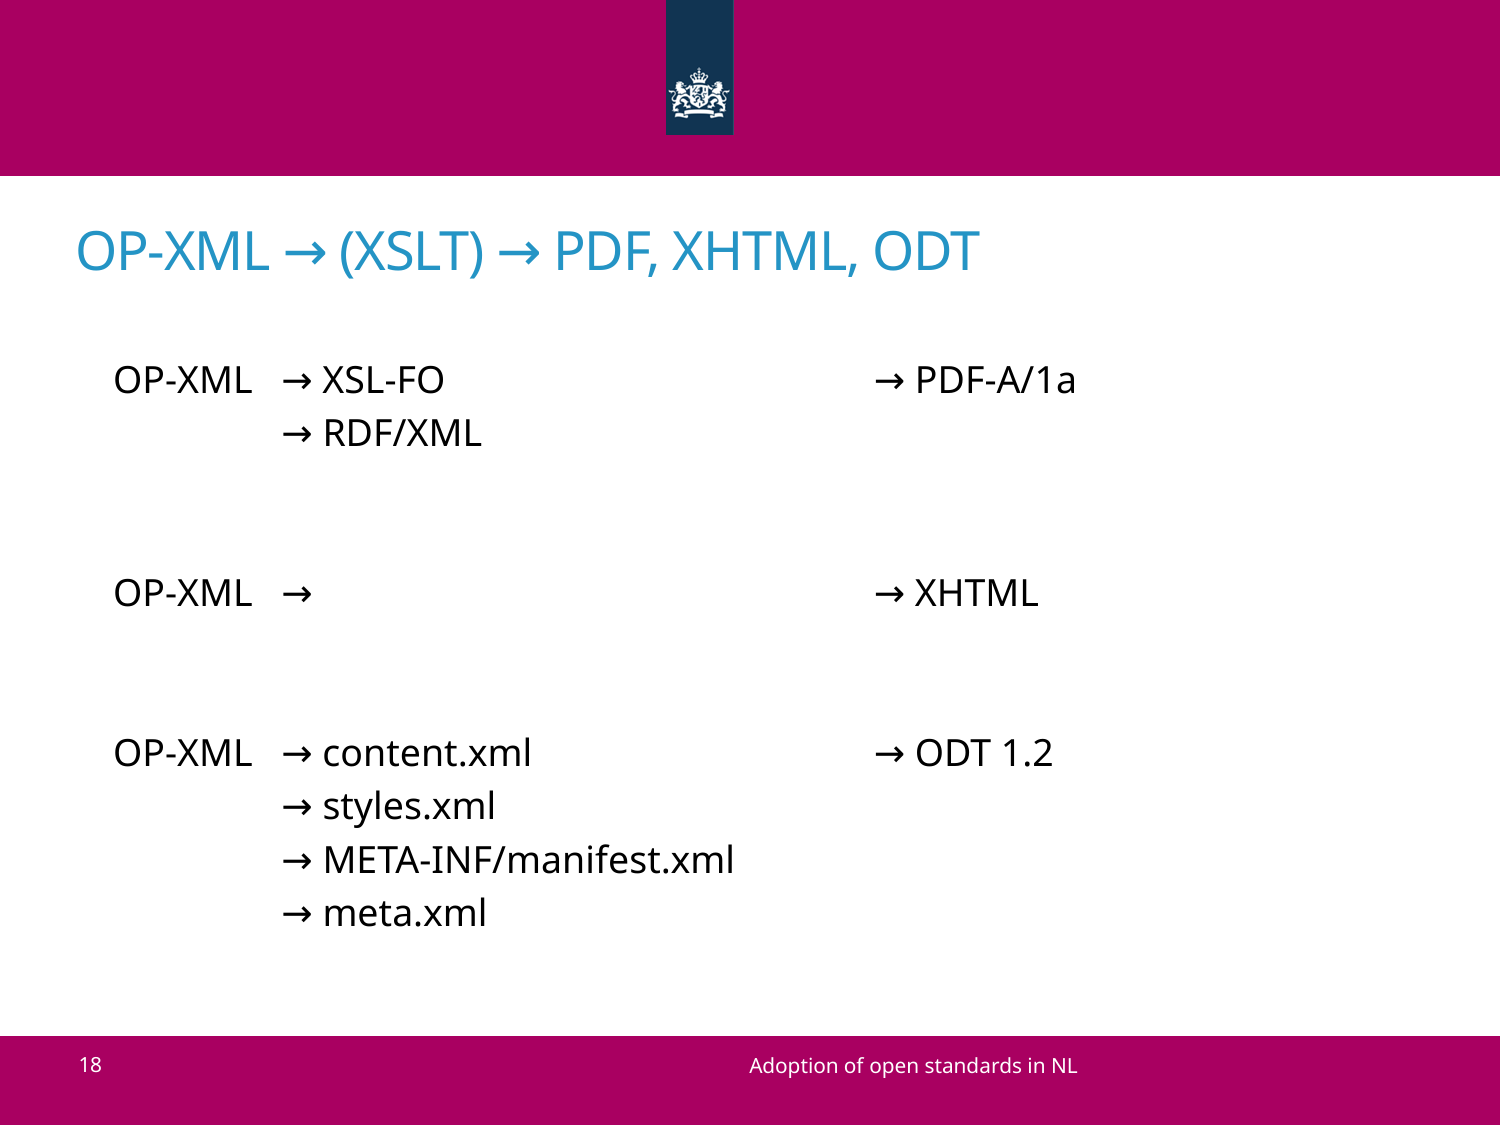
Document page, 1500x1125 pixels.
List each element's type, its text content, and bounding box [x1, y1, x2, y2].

text_box <number> [63, 1043, 181, 1104]
title OP-XML → (XSLT) → PDF, XHTML, ODT [60, 202, 1348, 295]
list OP-XML → XSL-FO → PDF-A/1a → RDF/XML OP-XML → → XHTML OP-XML → content.xml → ODT 1.2 → styles.xml → META-INF/manifest.xml → meta.xml [60, 295, 1350, 997]
picture [666, 0, 734, 135]
text_box Adoption of open standards in NL [734, 1044, 1418, 1092]
